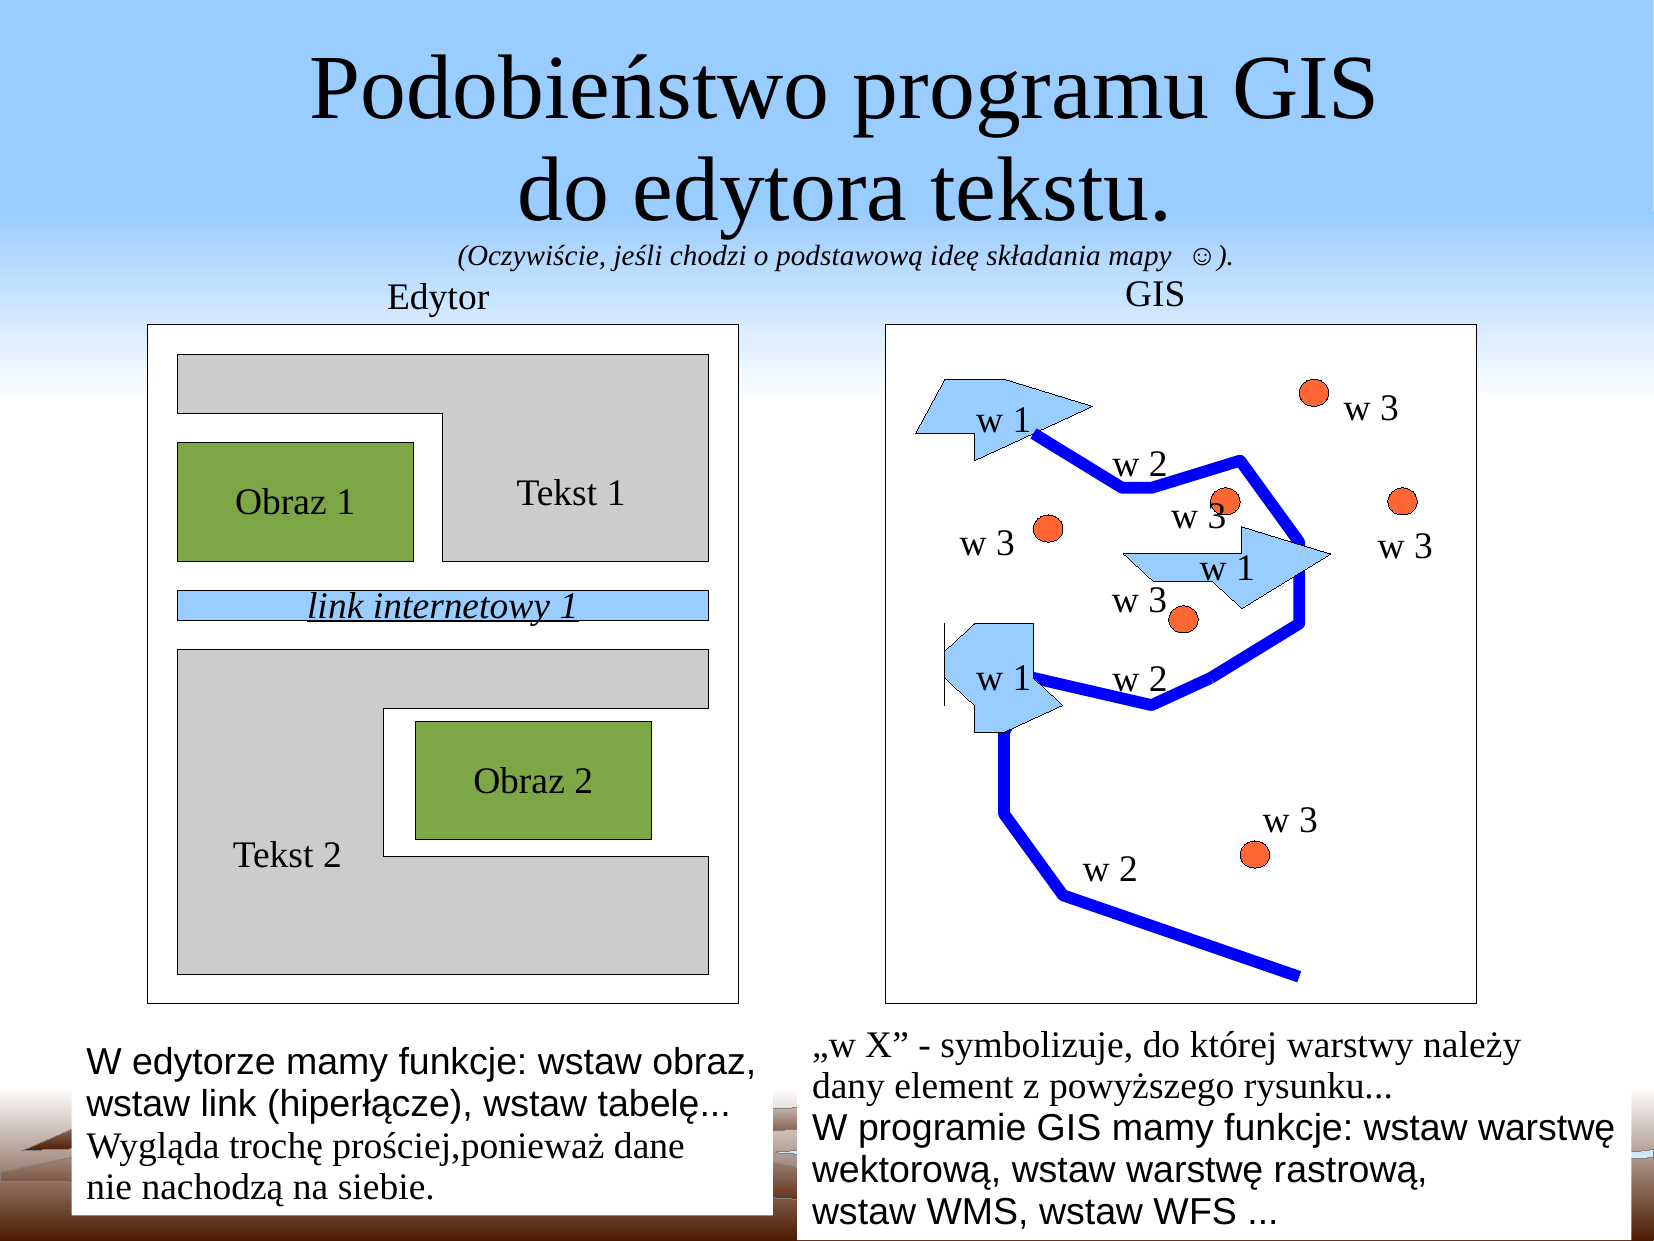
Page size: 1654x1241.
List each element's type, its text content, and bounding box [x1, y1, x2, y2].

text_box w 2 [1097, 435, 1182, 493]
text_box w 2 [1067, 840, 1152, 898]
text_box Tekst 1 [501, 465, 639, 522]
text_box Edytor [372, 268, 502, 325]
text_box w 3 [1156, 487, 1241, 545]
text_box [885, 324, 1477, 1004]
text_box Obraz 2 [415, 721, 652, 840]
text_box w 3 [1097, 571, 1182, 629]
text_box Podobieństwo programu GIS do edytora tekstu. (Oczywiście, jeśli chodzi o podstawową ideę składania mapy ☺). [295, 29, 1396, 280]
text_box link internetowy 1 [177, 590, 709, 621]
text_box Tekst 2 [218, 826, 355, 884]
text_box Obraz 1 [177, 442, 414, 562]
text_box „w X” - symbolizuje, do której warstwy należy dany element z powyższego rysunku... W programie GIS mamy funkcje: wstaw warstwę wektorową, wstaw warstwę rastrową, wstaw WMS, wstaw WFS ... [797, 1016, 1632, 1241]
text_box w 1 [915, 379, 1093, 461]
text_box w 2 [1097, 650, 1182, 708]
text_box W edytorze mamy funkcje: wstaw obraz, wstaw link (hiperłącze), wstaw tabelę... Wygląda trochę prościej,ponieważ dane nie nachodzą na siebie. [71, 1033, 773, 1216]
text_box w 3 [1362, 517, 1447, 574]
text_box w 3 [1328, 379, 1413, 436]
text_box w 3 [1247, 791, 1332, 849]
text_box w 1 [944, 623, 1063, 733]
text_box w 1 [1123, 526, 1331, 609]
text_box w 3 [944, 514, 1029, 572]
text_box [147, 324, 739, 1004]
text_box GIS [1110, 265, 1200, 323]
